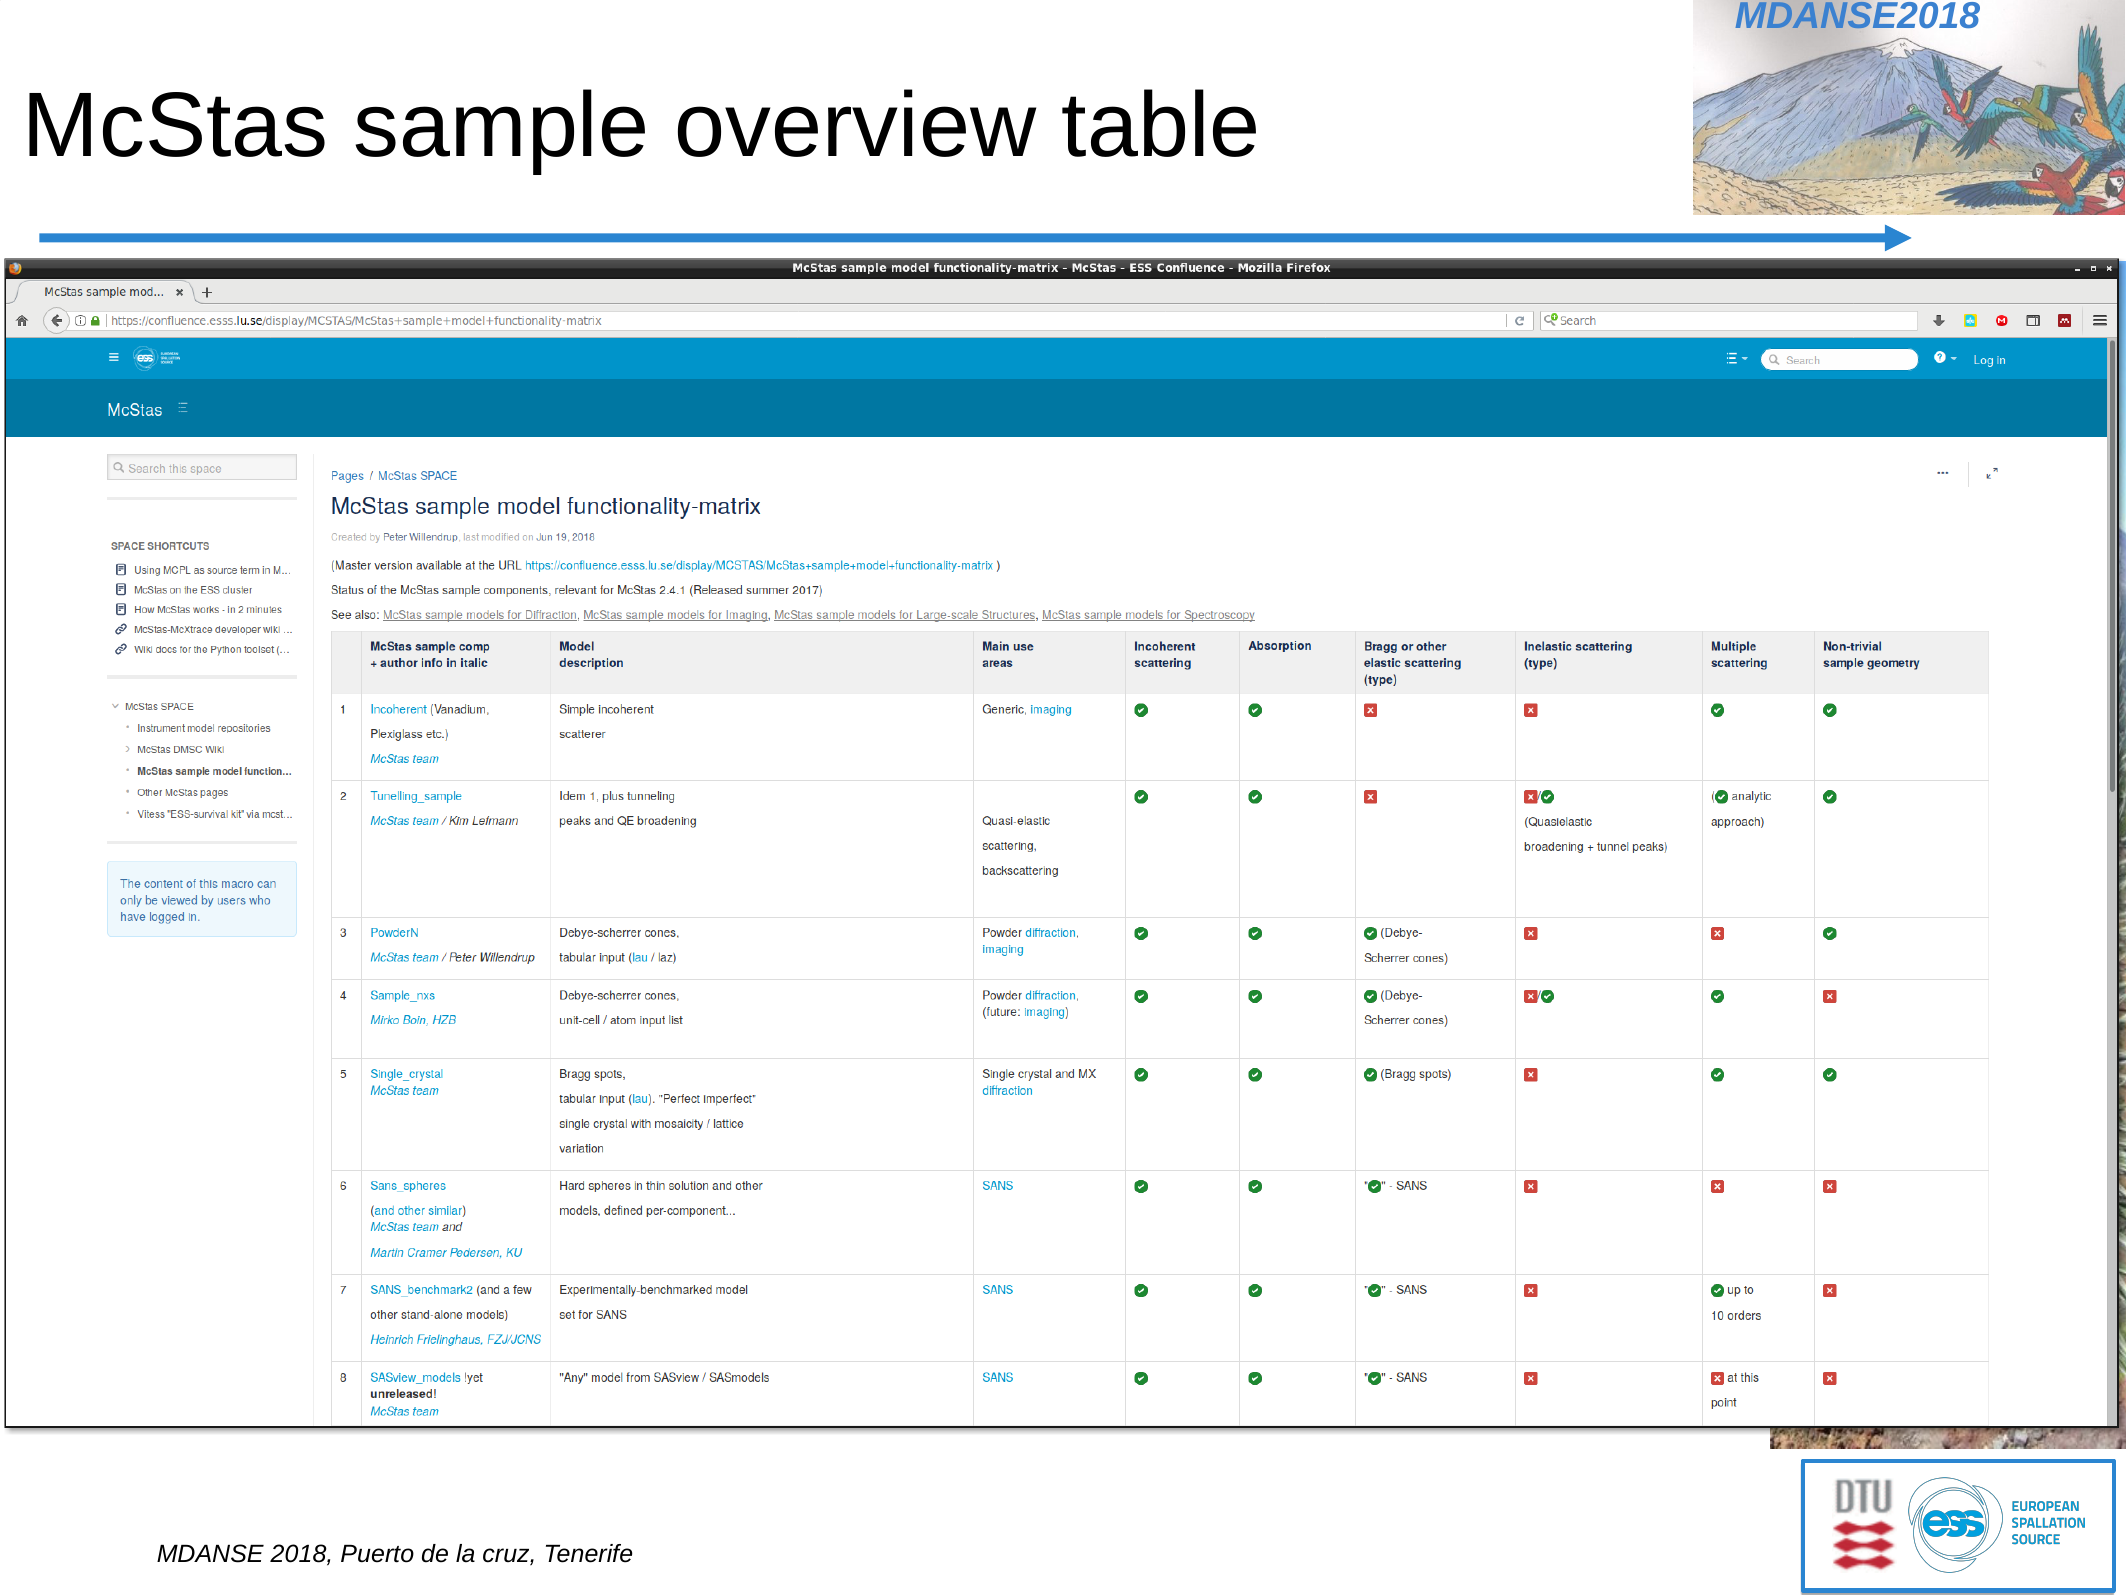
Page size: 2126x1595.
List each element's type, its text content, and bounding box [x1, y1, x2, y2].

picture [1832, 1477, 1897, 1573]
title McStas sample overview table [22, 40, 1938, 209]
picture [1693, 0, 2125, 215]
picture [1908, 1477, 2085, 1573]
picture [0, 254, 2126, 1449]
